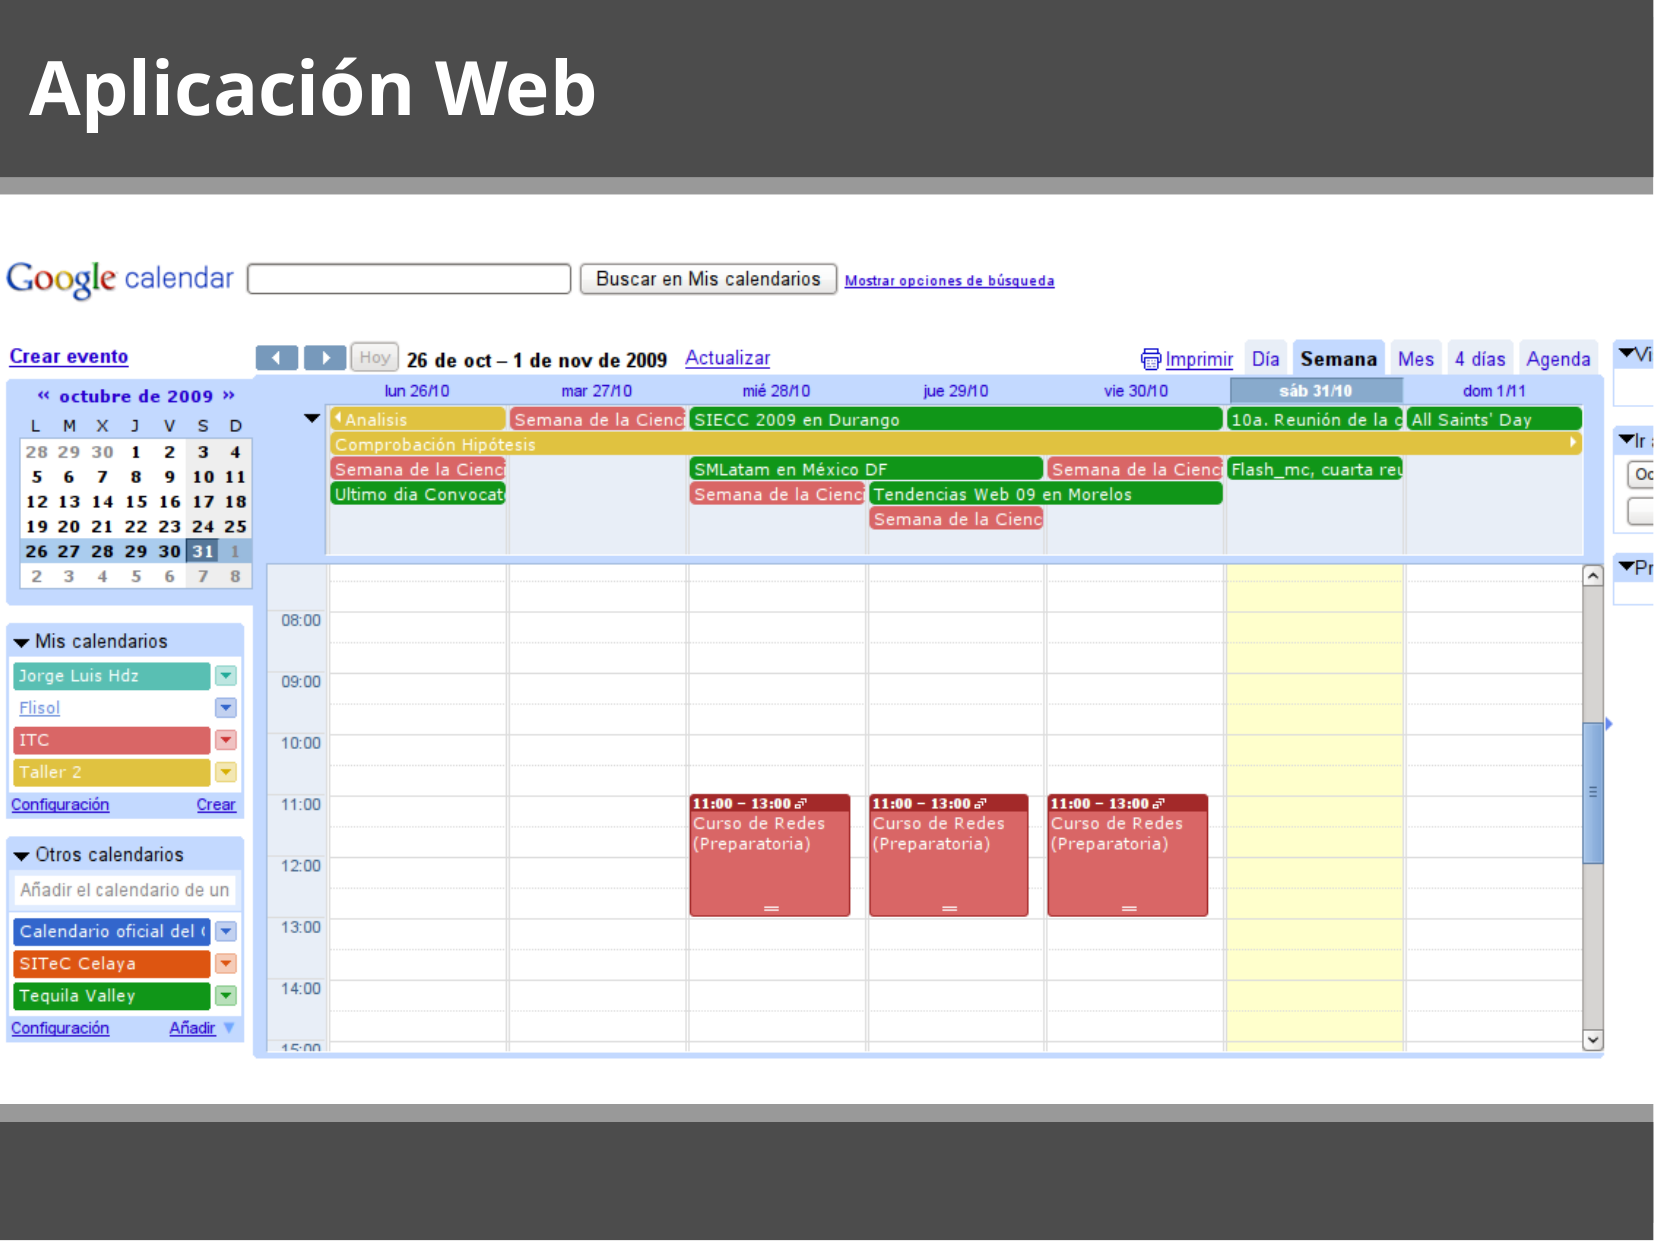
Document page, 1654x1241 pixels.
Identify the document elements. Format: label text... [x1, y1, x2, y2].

title Aplicación Web [29, 8, 1654, 166]
picture [0, 255, 1654, 1066]
